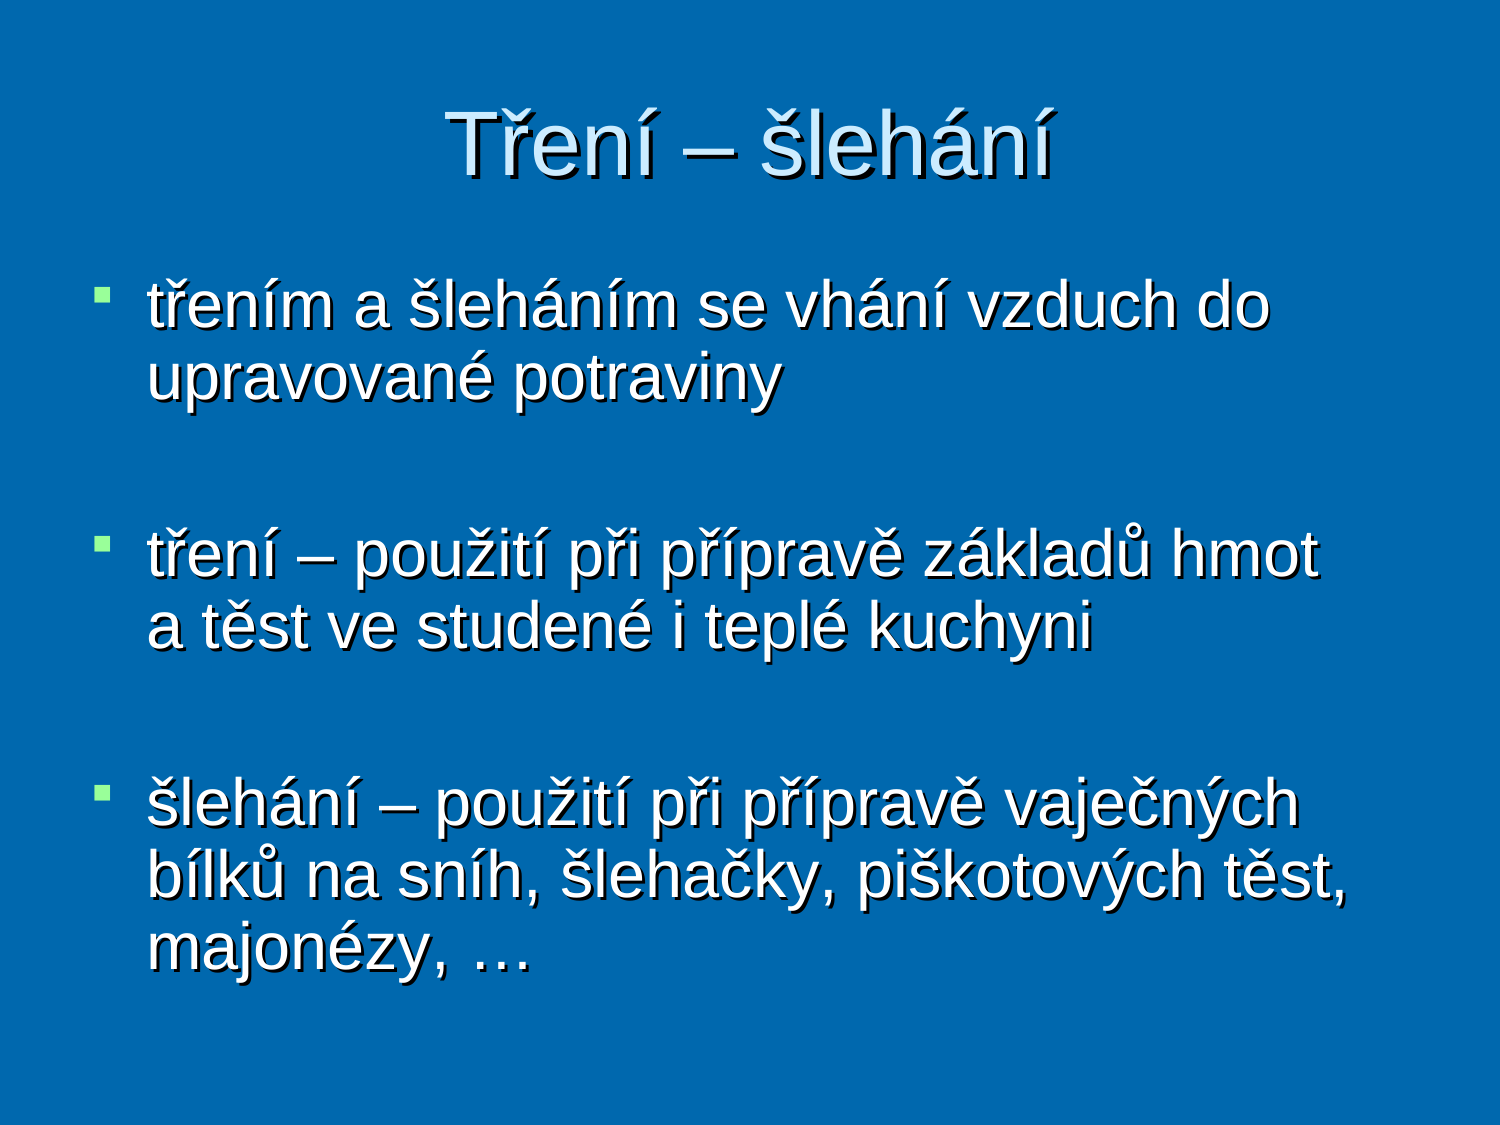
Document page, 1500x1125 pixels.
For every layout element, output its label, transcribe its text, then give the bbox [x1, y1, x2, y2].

list třením a šleháním se vhání vzduch do upravované potraviny tření – použití při přípravě základů hmot a těst ve studené i teplé kuchyni šlehání – použití při přípravě vaječných bílků na sníh, šlehačky, piškotových těst, majonézy, … [75, 262, 1426, 1006]
title Tření – šlehání [75, 45, 1426, 233]
